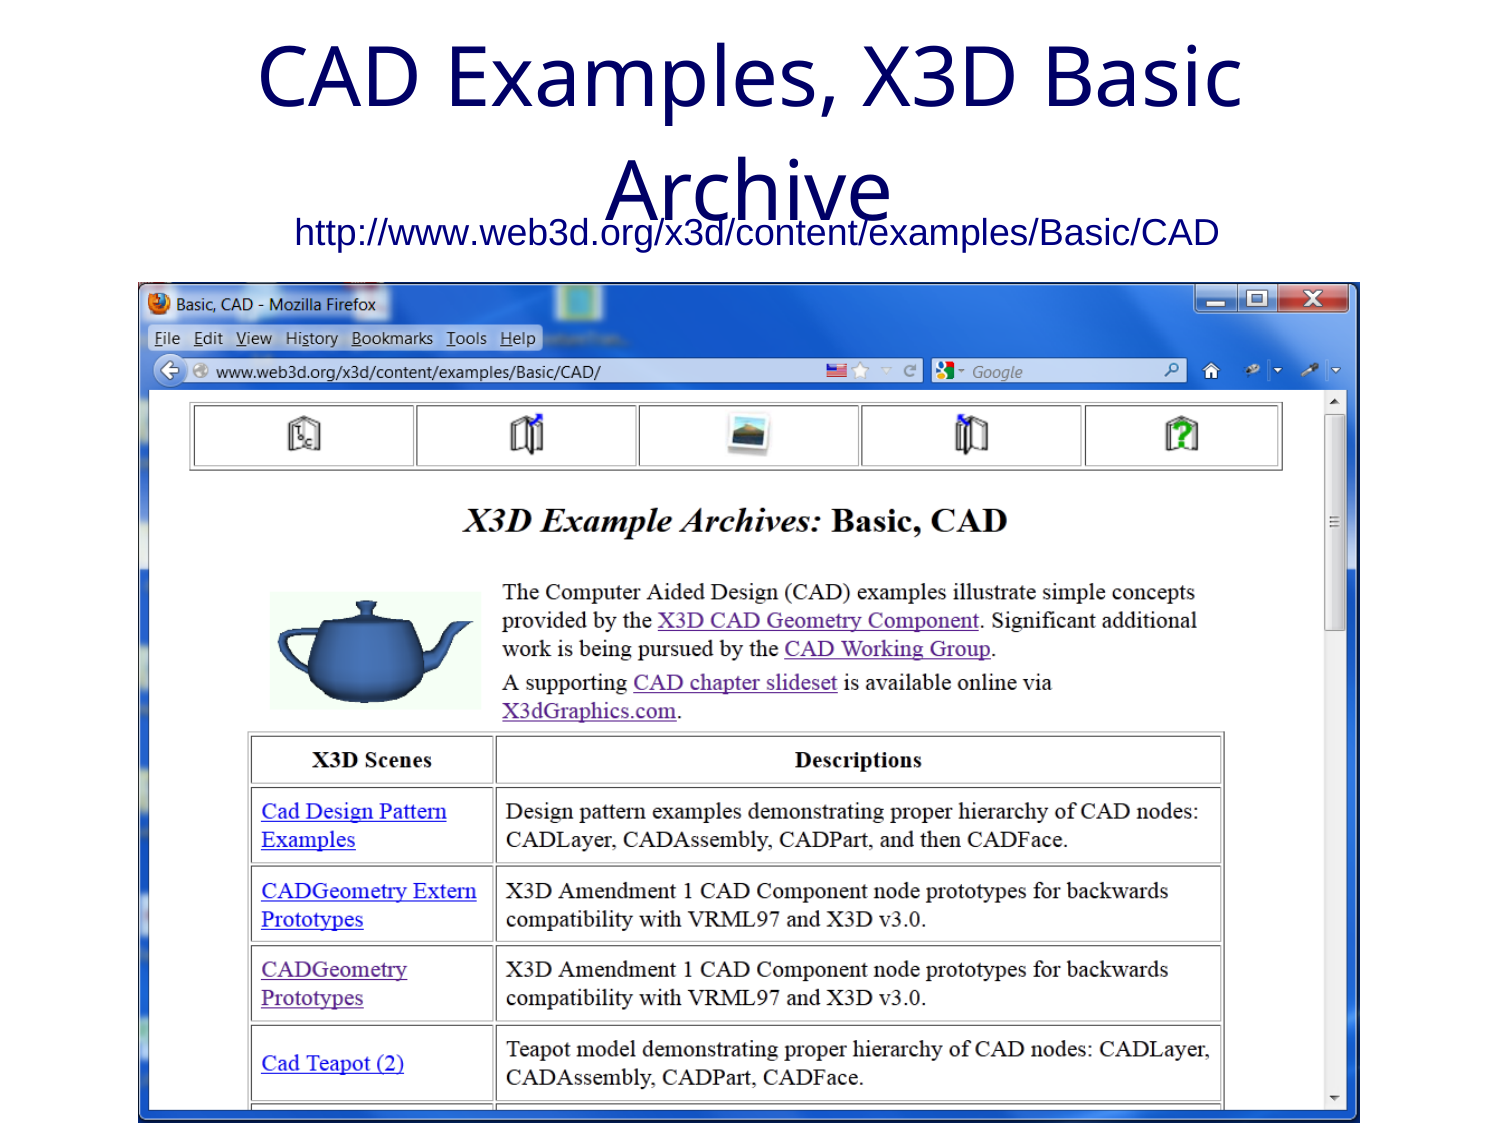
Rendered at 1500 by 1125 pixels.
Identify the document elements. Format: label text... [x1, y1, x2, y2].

text_box http://www.web3d.org/x3d/content/examples/Basic/CAD [279, 204, 1243, 262]
picture [138, 282, 1360, 1123]
title CAD Examples, X3D Basic Archive [112, 37, 1388, 225]
